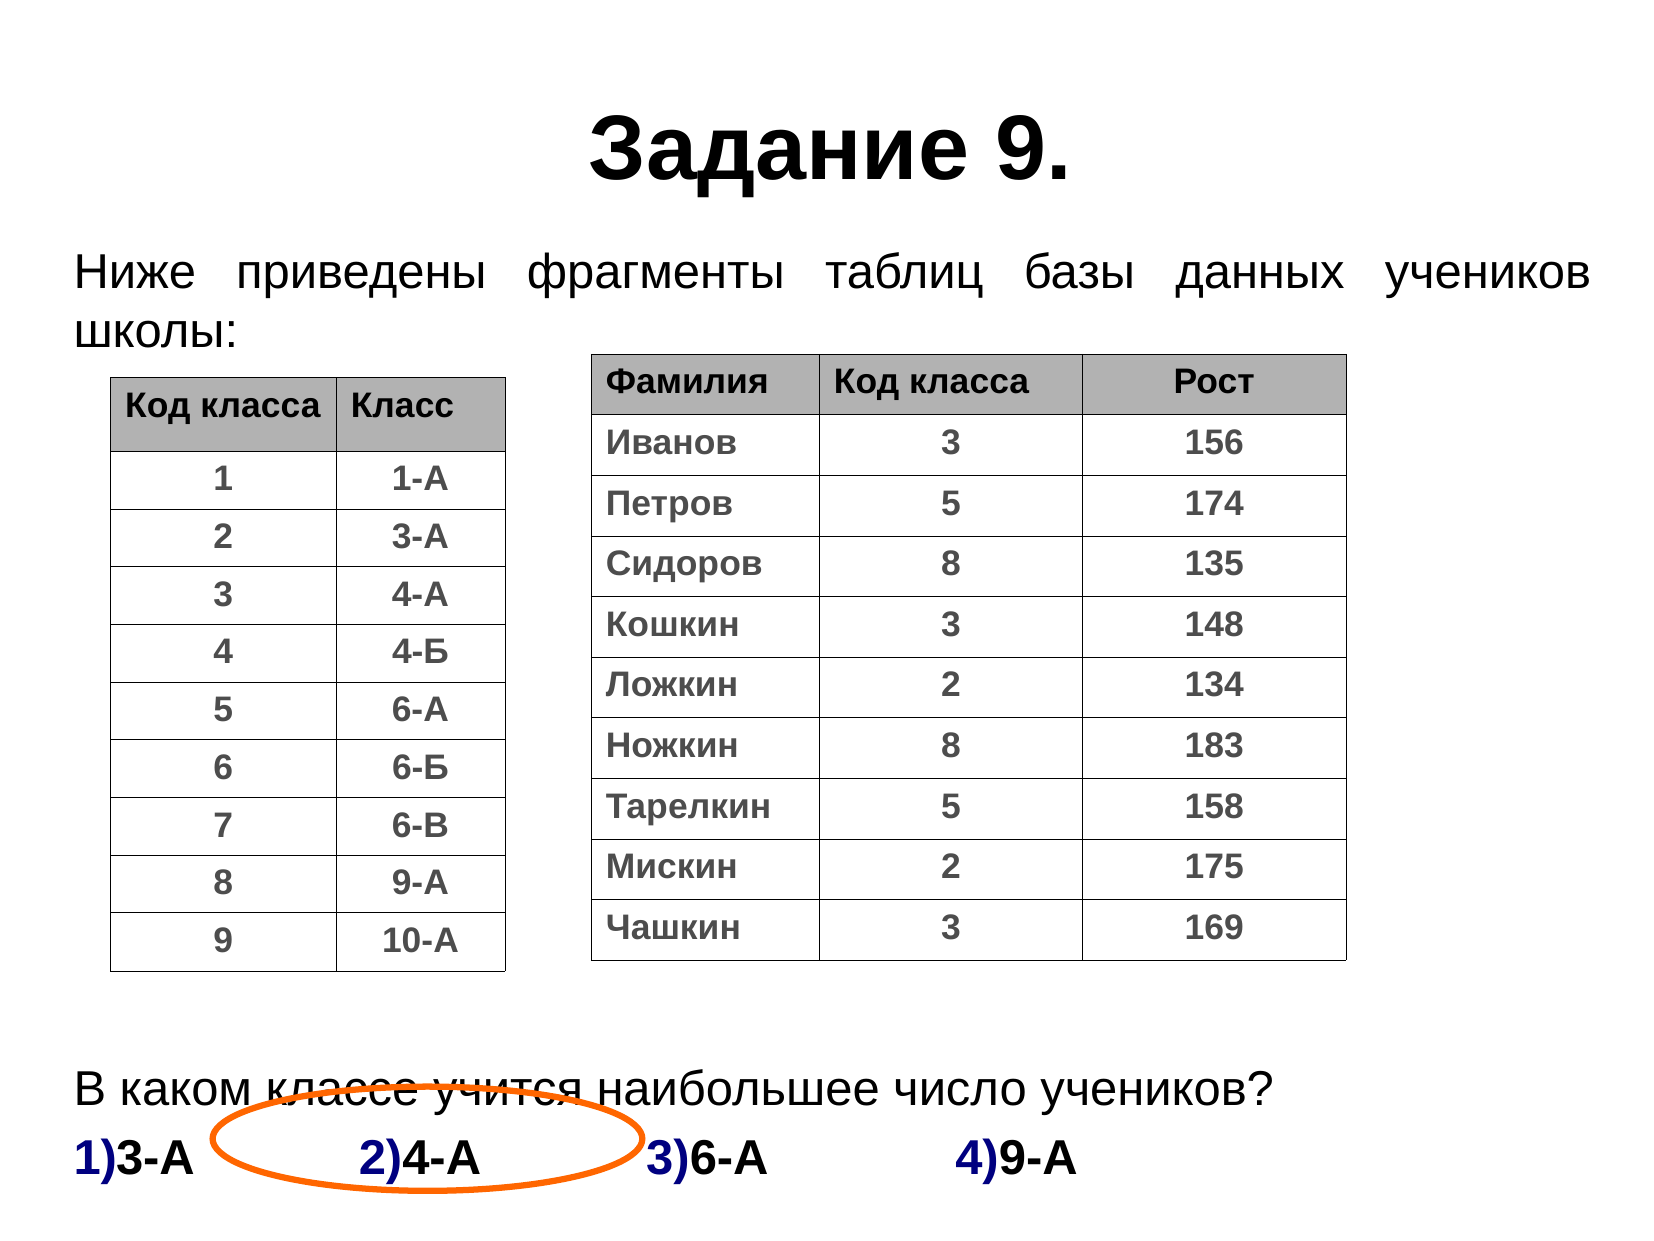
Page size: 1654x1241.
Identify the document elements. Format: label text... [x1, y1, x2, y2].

table_cell 6-Б [337, 740, 505, 797]
table_cell 135 [1083, 537, 1346, 596]
table_cell Ложкин [592, 658, 819, 717]
table_cell 9-А [337, 856, 505, 912]
table_cell 1-А [337, 452, 505, 509]
table_header Код класса [111, 378, 336, 451]
table_cell 10-А [337, 913, 505, 971]
list Ниже приведены фрагменты таблиц базы данных учеников школы: В каком классе учится наибольшее число учеников? 3-А 2)4-А 3)6-А 4)9-А [58, 232, 1609, 1193]
table_cell 8 [111, 856, 336, 912]
table_cell 156 [1083, 415, 1346, 475]
table_cell 175 [1083, 840, 1346, 899]
table_cell 4-Б [337, 625, 505, 682]
table_header Класс [337, 378, 505, 451]
table_cell Мискин [592, 840, 819, 899]
table_cell 6 [111, 740, 336, 797]
table_cell Сидоров [592, 537, 819, 596]
table_cell 8 [820, 537, 1082, 596]
table_cell 5 [111, 683, 336, 739]
table_cell 6-В [337, 798, 505, 855]
table_cell 2 [820, 840, 1082, 899]
table_cell 8 [820, 718, 1082, 778]
table_cell 3 [820, 900, 1082, 960]
table_header Фамилия [592, 355, 819, 414]
table_cell 183 [1083, 718, 1346, 778]
table_cell 6-А [337, 683, 505, 739]
table_cell 158 [1083, 779, 1346, 839]
table_cell 169 [1083, 900, 1346, 960]
table_cell 4 [111, 625, 336, 682]
table_cell 5 [820, 476, 1082, 536]
table_cell 134 [1083, 658, 1346, 717]
table_cell 2 [111, 510, 336, 566]
title Задание 9. [82, 68, 1571, 232]
table_cell Иванов [592, 415, 819, 475]
table_cell 9 [111, 913, 336, 971]
table_cell Ножкин [592, 718, 819, 778]
table_cell Кошкин [592, 597, 819, 657]
table_cell Тарелкин [592, 779, 819, 839]
table_cell 2 [820, 658, 1082, 717]
table_cell 4-А [337, 567, 505, 624]
table_header Код класса [820, 355, 1082, 414]
table_cell 1 [111, 452, 336, 509]
table_header Рост [1083, 355, 1346, 414]
table_cell 3 [820, 415, 1082, 475]
table_cell 174 [1083, 476, 1346, 536]
table_cell Чашкин [592, 900, 819, 960]
table_cell 3 [820, 597, 1082, 657]
table_cell 5 [820, 779, 1082, 839]
list Ниже приведены фрагменты таблиц базы данных учеников школы: В каком классе учится наибольшее число учеников? 3-А 2)4-А 3)6-А 4)9-А [216, 1090, 639, 1187]
table_cell Петров [592, 476, 819, 536]
table_cell 3-А [337, 510, 505, 566]
table_cell 7 [111, 798, 336, 855]
table_cell 148 [1083, 597, 1346, 657]
table_cell 3 [111, 567, 336, 624]
